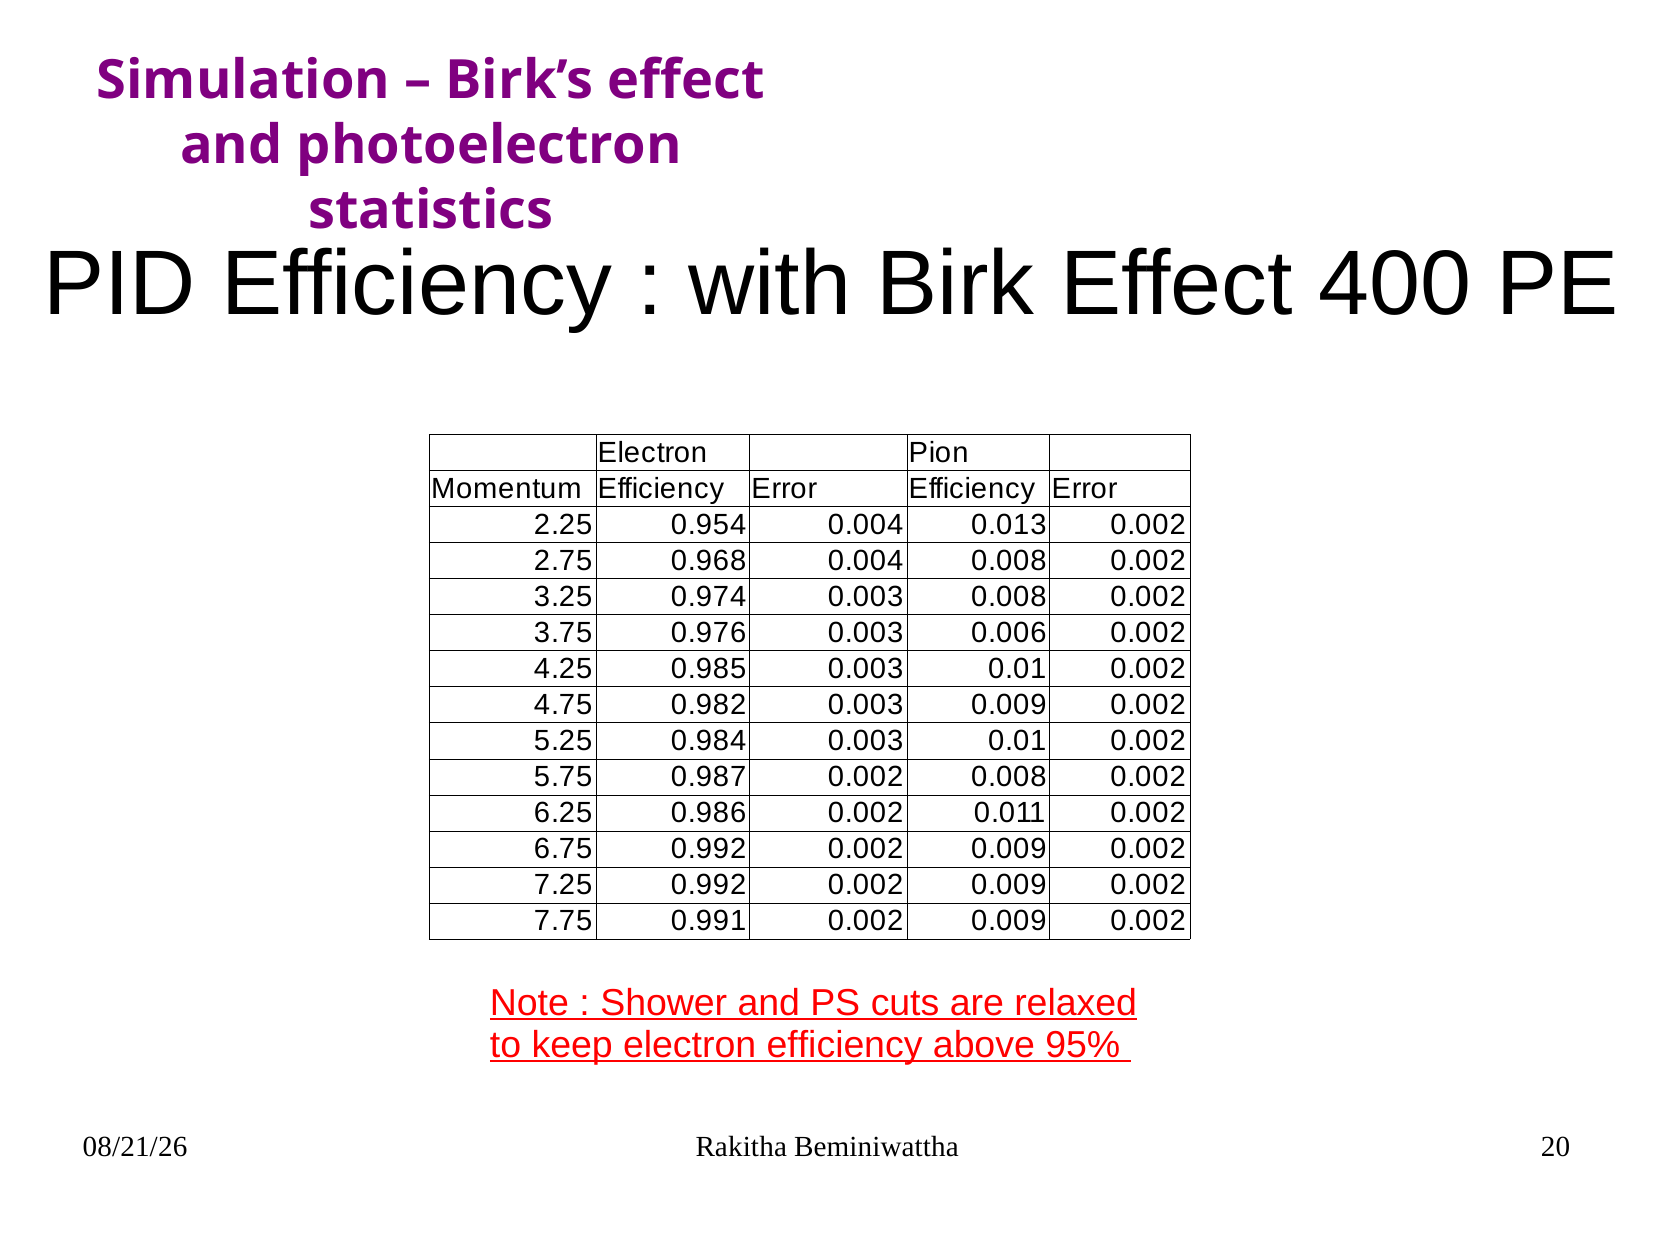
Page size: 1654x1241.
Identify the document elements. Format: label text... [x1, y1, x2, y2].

title PID Efficiency : with Birk Effect 400 PE [29, 179, 1636, 387]
text_box Note : Shower and PS cuts are relaxed to keep electron efficiency above 95% [475, 975, 1163, 1077]
title Simulation – Birk’s effect and photoelectron statistics [37, 37, 826, 188]
chart [428, 398, 1653, 1128]
